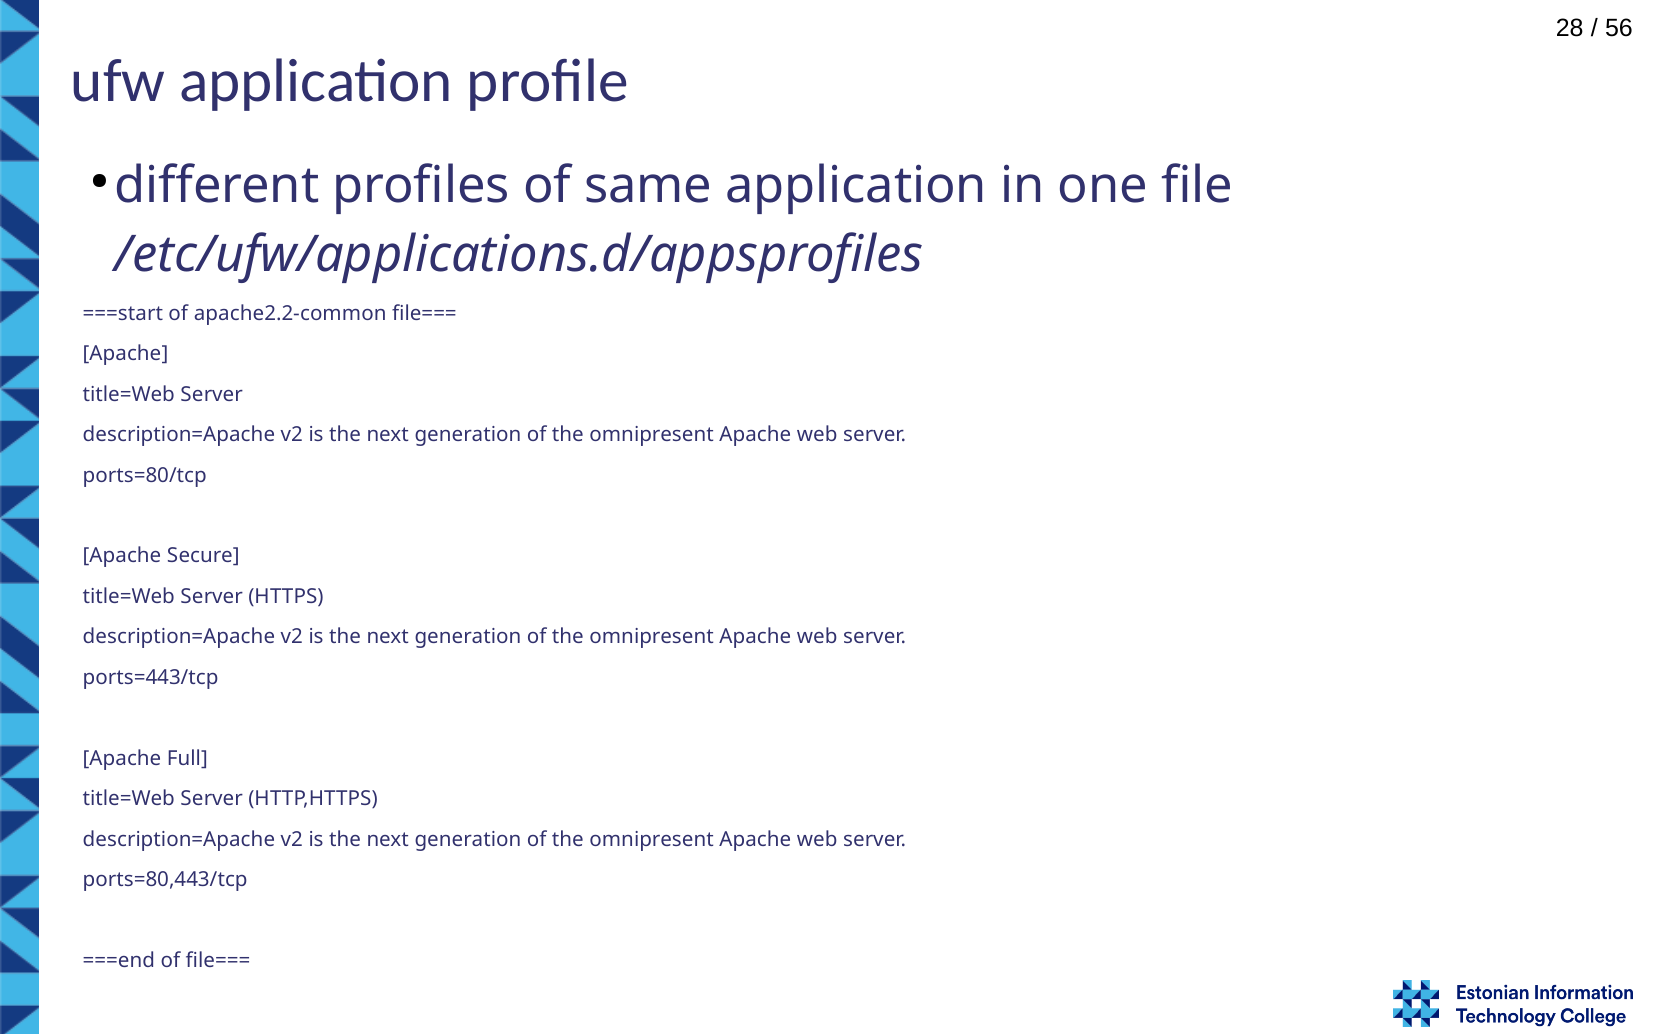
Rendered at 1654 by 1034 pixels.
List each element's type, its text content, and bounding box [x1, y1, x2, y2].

picture [1393, 980, 1633, 1027]
list different profiles of same application in one file /etc/ufw/applications.d/appsprofiles ===start of apache2.2-common file=== [Apache] title=Web Server description=Apache v2 is the next generation of the omnipresent Apache web server. ports=80/tcp [Apache Secure] title=Web Server (HTTPS) description=Apache v2 is the next generation of the omnipresent Apache web server. ports=443/tcp [Apache Full] title=Web Server (HTTP,HTTPS) description=Apache v2 is the next generation of the omnipresent Apache web server. ports=80,443/tcp ===end of file=== [82, 148, 1625, 975]
title ufw application profile [70, 41, 1630, 130]
